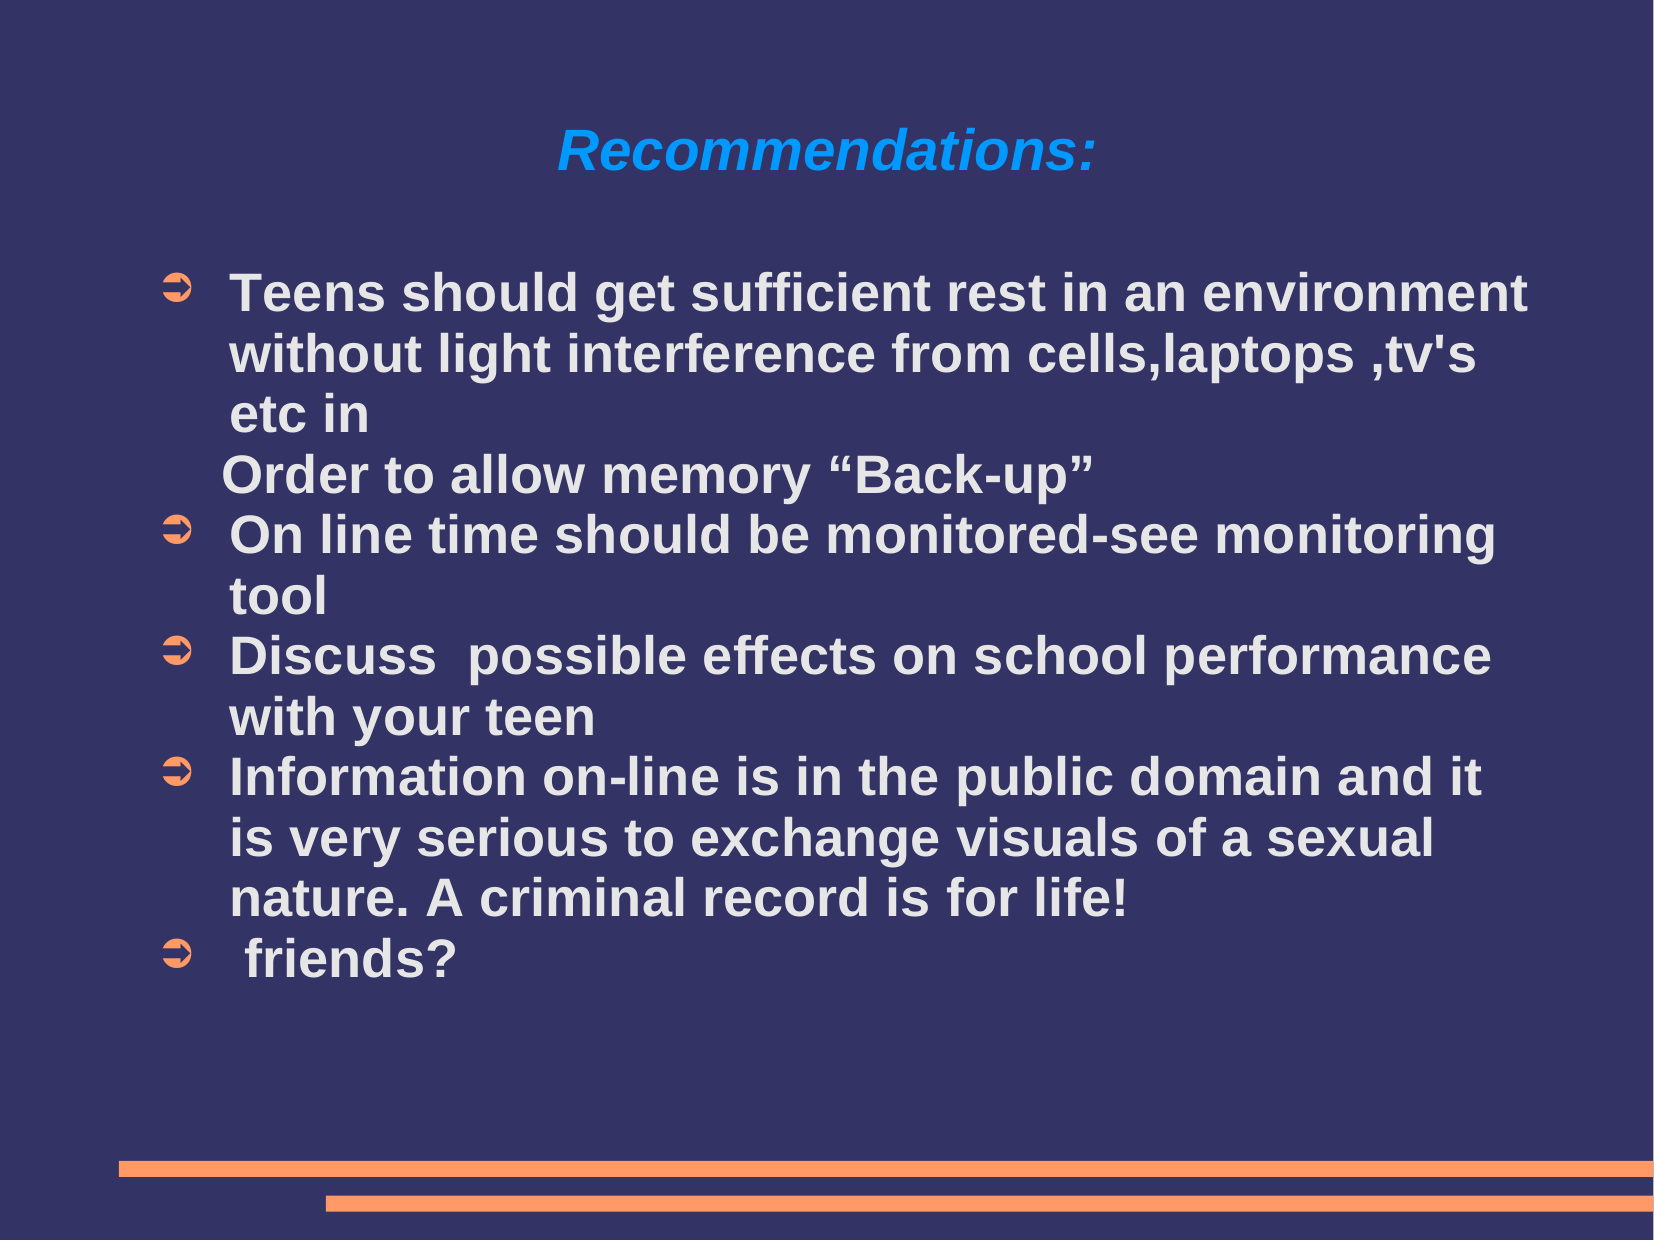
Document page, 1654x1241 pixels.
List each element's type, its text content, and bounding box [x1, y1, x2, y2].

list Teens should get sufficient rest in an environment without light interference from cells,laptops ,tv's etc in Order to allow memory “Back-up” On line time should be monitored-see monitoring tool Discuss possible effects on school performance with your teen Information on-line is in the public domain and it is very serious to exchange visuals of a sexual nature. A criminal record is for life! friends? [146, 262, 1538, 1044]
title Recommendations: [121, 46, 1534, 254]
